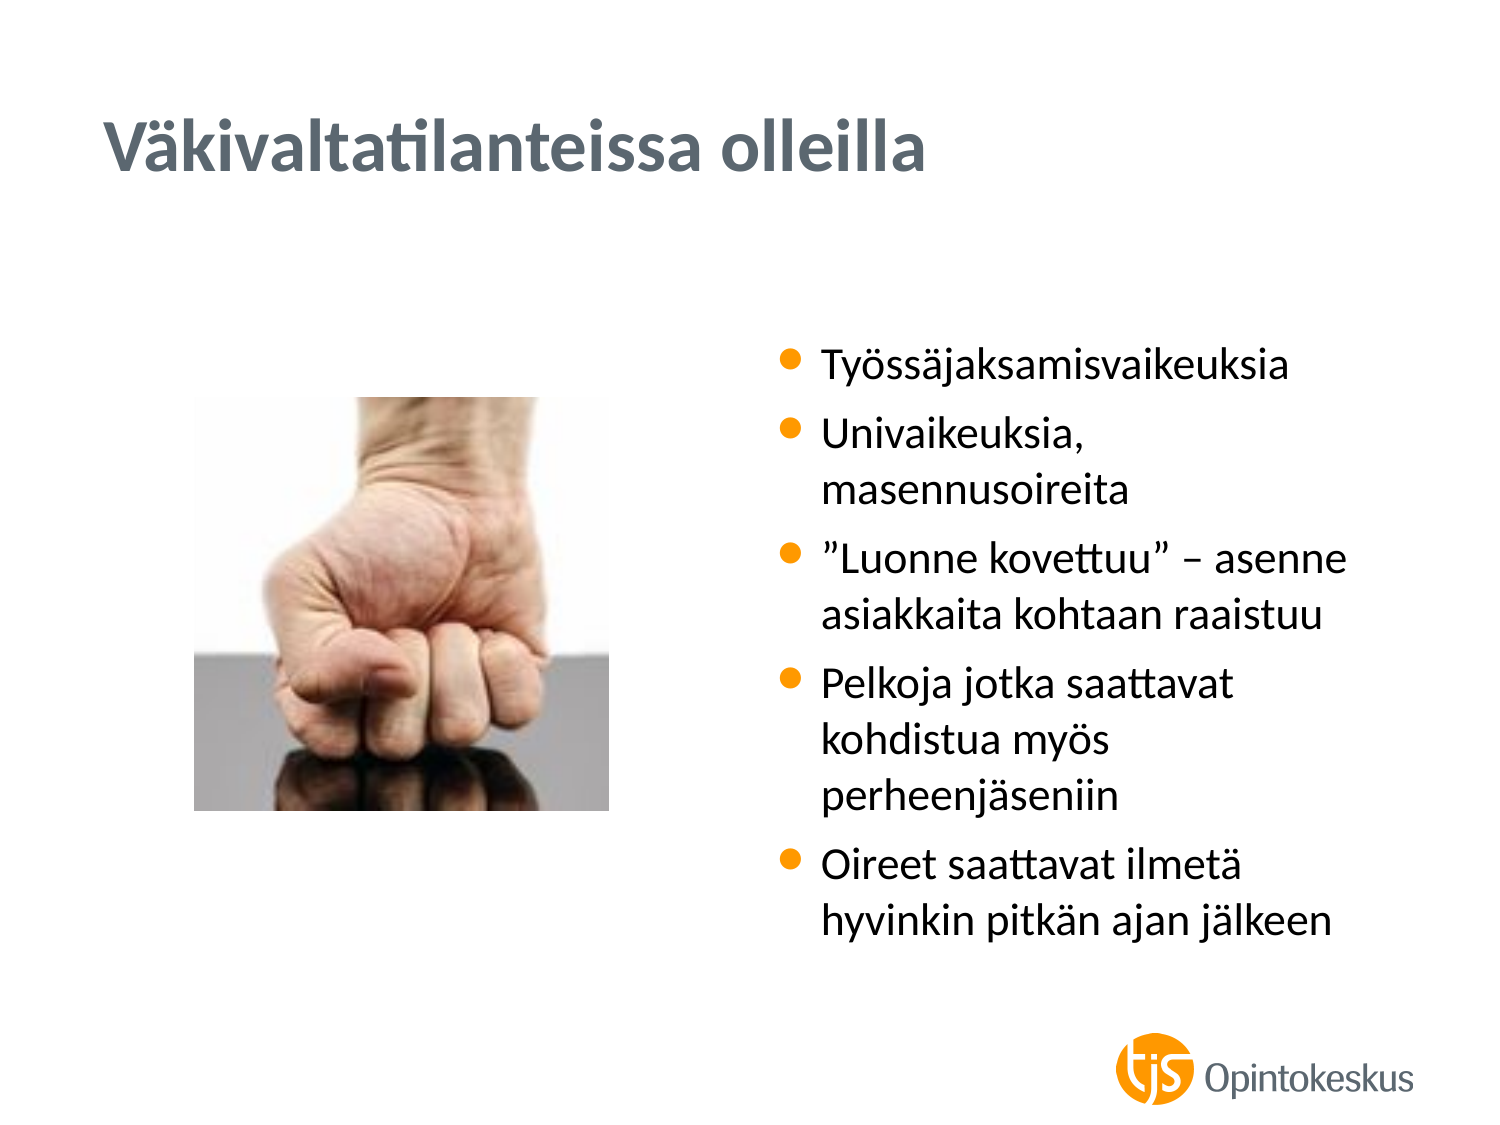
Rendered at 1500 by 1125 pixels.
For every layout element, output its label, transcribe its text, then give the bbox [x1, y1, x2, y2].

picture [194, 397, 609, 811]
list Työssäjaksamisvaikeuksia Univaikeuksia, masennusoireita ”Luonne kovettuu” – asenne asiakkaita kohtaan raaistuu Pelkoja jotka saattavat kohdistua myös perheenjäseniin Oireet saattavat ilmetä hyvinkin pitkän ajan jälkeen [761, 324, 1412, 1004]
title Väkivaltatilanteissa olleilla [88, 88, 1412, 266]
picture [1116, 1033, 1413, 1105]
